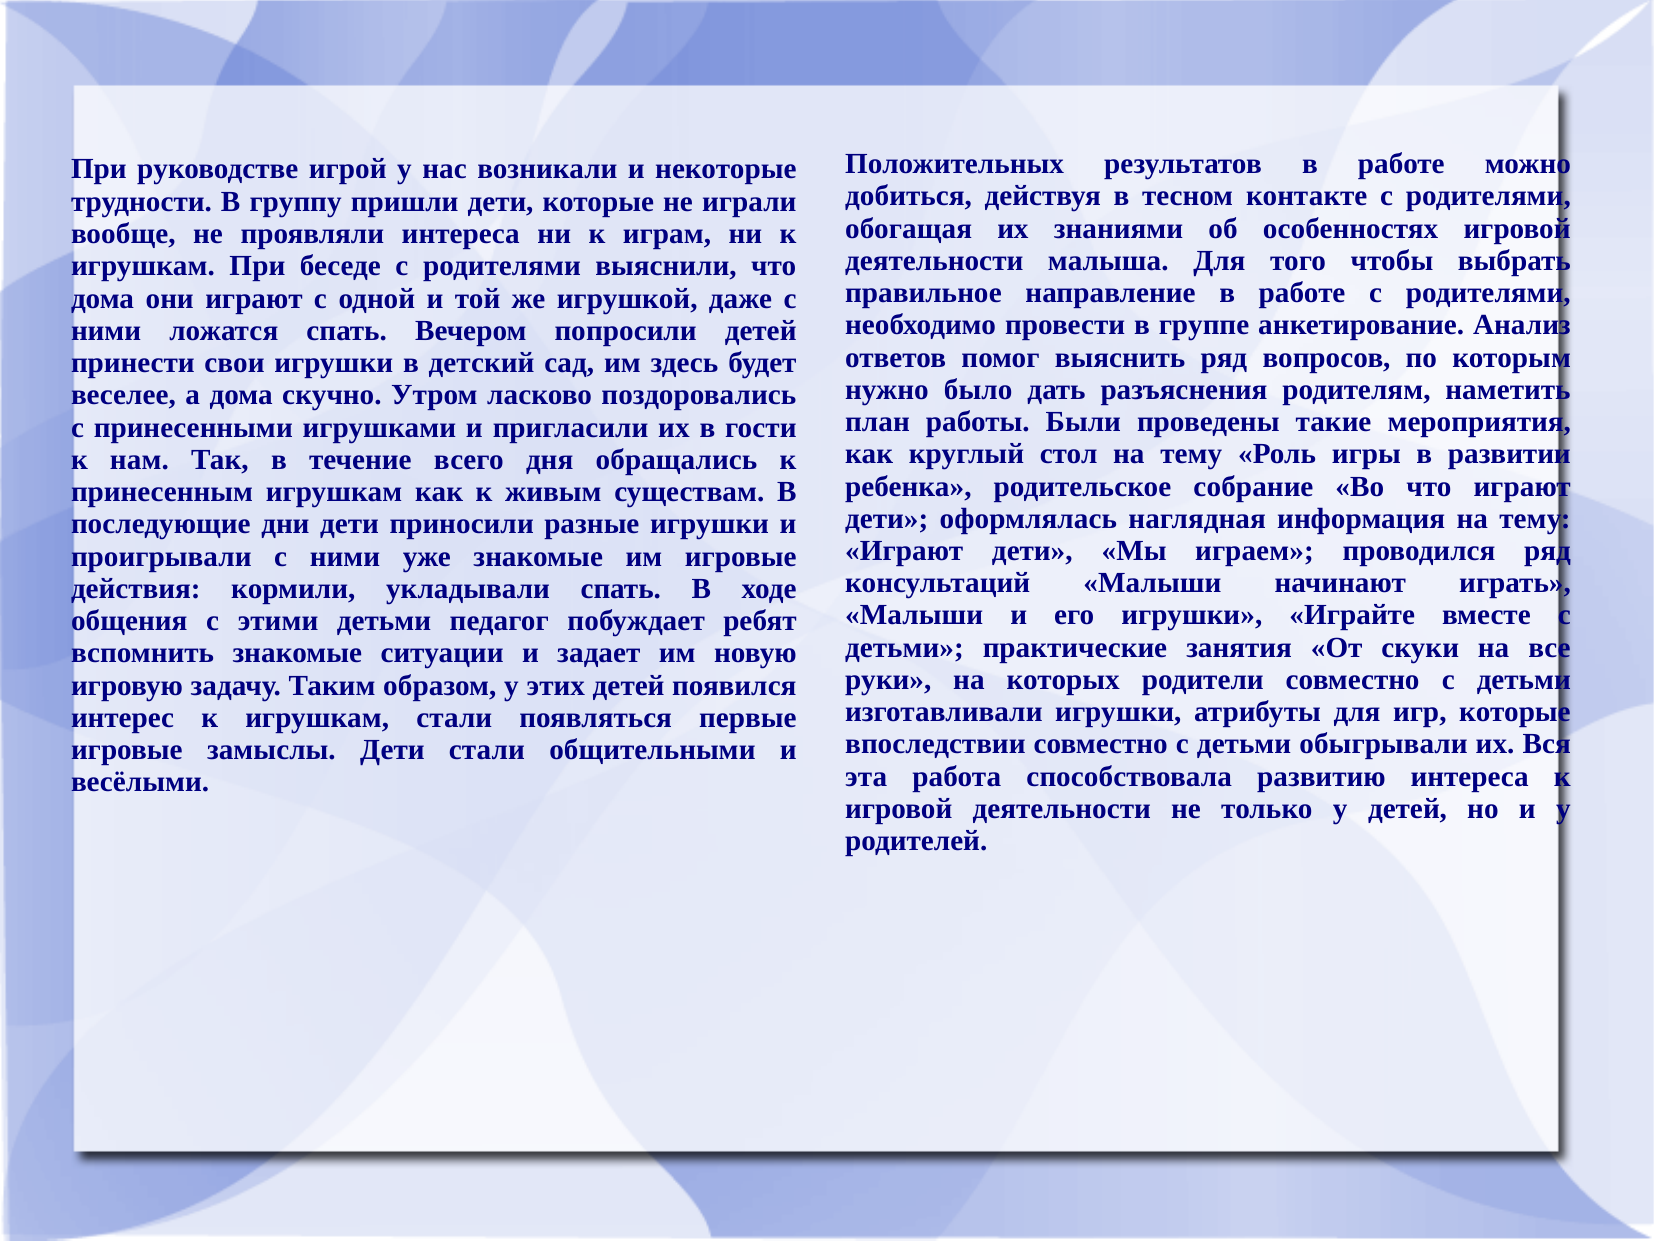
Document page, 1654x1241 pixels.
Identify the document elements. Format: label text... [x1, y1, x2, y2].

picture [0, 0, 1654, 1241]
list При руководстве игрой у нас возникали и некоторые трудности. В группу пришли дети, которые не играли вообще, не проявляли интереса ни к играм, ни к игрушкам. При беседе с родителями выяснили, что дома они играют с одной и той же игрушкой, даже с ними ложатся спать. Вечером попросили детей принести свои игрушки в детский сад, им здесь будет веселее, а дома скучно. Утром ласково поздоровались с принесенными игрушками и пригласили их в гости к нам. Так, в течение всего дня обращались к принесенным игрушкам как к живым существам. В последующие дни дети приносили разные игрушки и проигрывали с ними уже знакомые им игровые действия: кормили, укладывали спать. В ходе общения с этими детьми педагог побуждает ребят вспомнить знакомые ситуации и задает им новую игровую задачу. Таким образом, у этих детей появился интерес к игрушкам, стали появляться первые игровые замыслы. Дети стали общительными и весёлыми. [71, 88, 798, 1123]
list Положительных результатов в работе можно добиться, действуя в тесном контакте с родителями, обогащая их знаниями об особенностях игровой деятельности малыша. Для того чтобы выбрать правильное направление в работе с родителями, необходимо провести в группе анкетирование. Анализ ответов помог выяснить ряд вопросов, по которым нужно было дать разъяснения родителям, наметить план работы. Были проведены такие мероприятия, как круглый стол на тему «Роль игры в развитии ребенка», родительское собрание «Во что играют дети»; оформлялась наглядная информация на тему: «Играют дети», «Мы играем»; проводился ряд консультаций «Малыши начинают играть», «Малыши и его игрушки», «Играйте вместе с детьми»; практические занятия «От скуки на все руки», на которых родители совместно с детьми изготавливали игрушки, атрибуты для игр, которые впоследствии совместно с детьми обыгрывали их. Вся эта работа способствовала развитию интереса к игровой деятельности не только у детей, но и у родителей. [845, 147, 1572, 1152]
